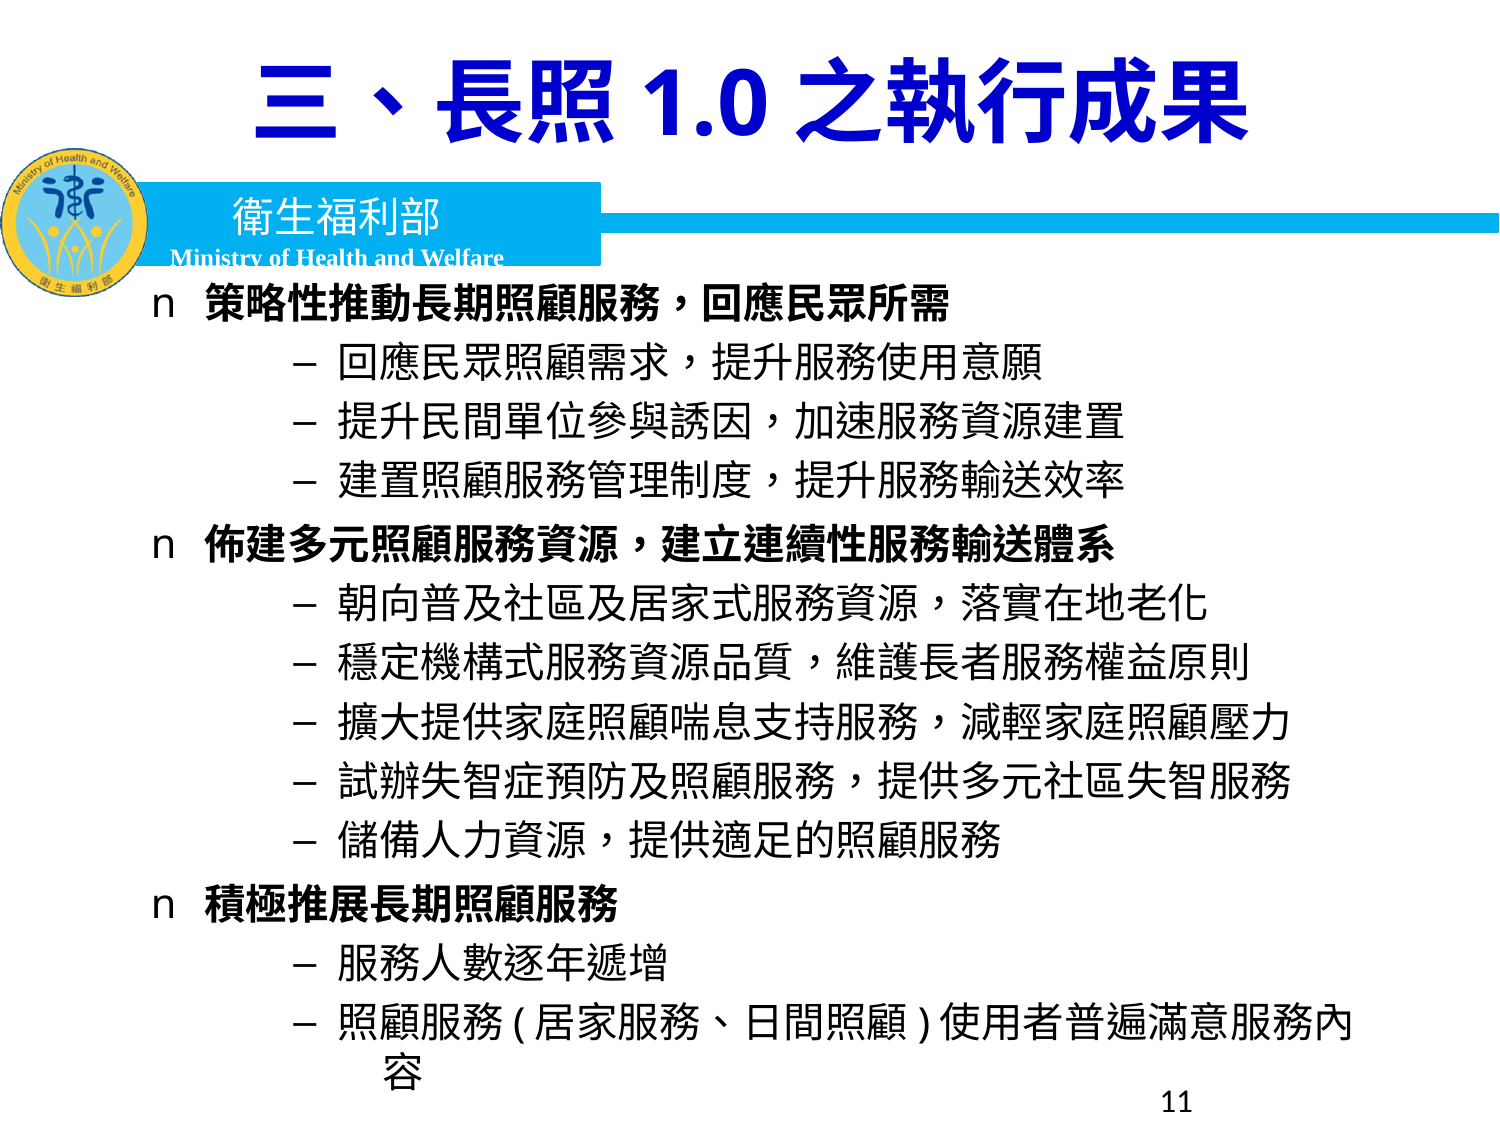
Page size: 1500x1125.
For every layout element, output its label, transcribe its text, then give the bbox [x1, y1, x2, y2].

title 三、長照1.0之執行成果 [75, 4, 1426, 193]
text_box 11 [1144, 1069, 1495, 1125]
list 策略性推動長期照顧服務，回應民眾所需 回應民眾照顧需求，提升服務使用意願 提升民間單位參與誘因，加速服務資源建置 建置照顧服務管理制度，提升服務輸送效率 佈建多元照顧服務資源，建立連續性服務輸送體系 朝向普及社區及居家式服務資源，落實在地老化 穩定機構式服務資源品質，維護長者服務權益原則 擴大提供家庭照顧喘息支持服務，減輕家庭照顧壓力 試辦失智症預防及照顧服務，提供多元社區失智服務 儲備人力資源，提供適足的照顧服務 積極推展長期照顧服務 服務人數逐年遞增 照顧服務(居家服務、日間照顧)使用者普遍滿意服務內容 [135, 278, 1388, 1106]
